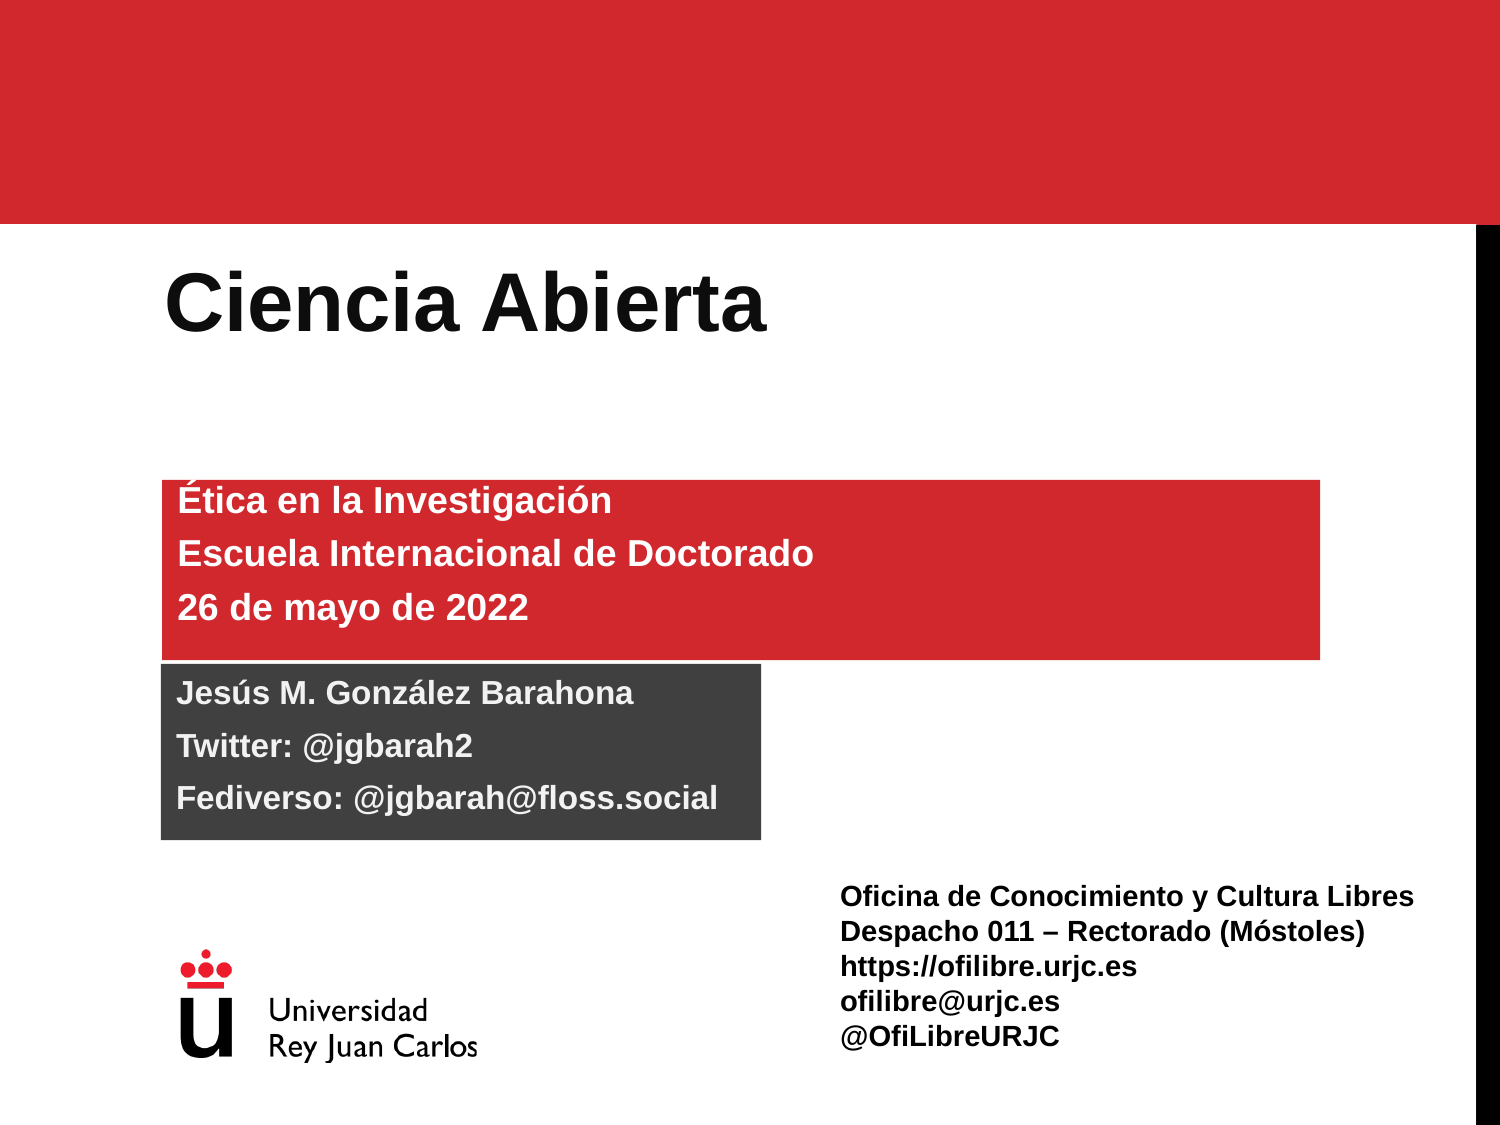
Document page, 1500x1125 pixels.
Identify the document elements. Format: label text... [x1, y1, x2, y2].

text_box Ciencia Abierta [149, 254, 1411, 436]
text_box [0, 0, 1500, 224]
text_box Oficina de Conocimiento y Cultura Libres Despacho 011 – Rectorado (Móstoles) https://ofilibre.urjc.es ofilibre@urjc.es @OfiLibreURJC [825, 870, 1446, 1065]
text_box Jesús M. González Barahona Twitter: @jgbarah2 Fediverso: @jgbarah@floss.social [160, 663, 762, 841]
picture [180, 949, 477, 1063]
text_box Ética en la Investigación Escuela Internacional de Doctorado 26 de mayo de 2022 [162, 479, 1321, 661]
